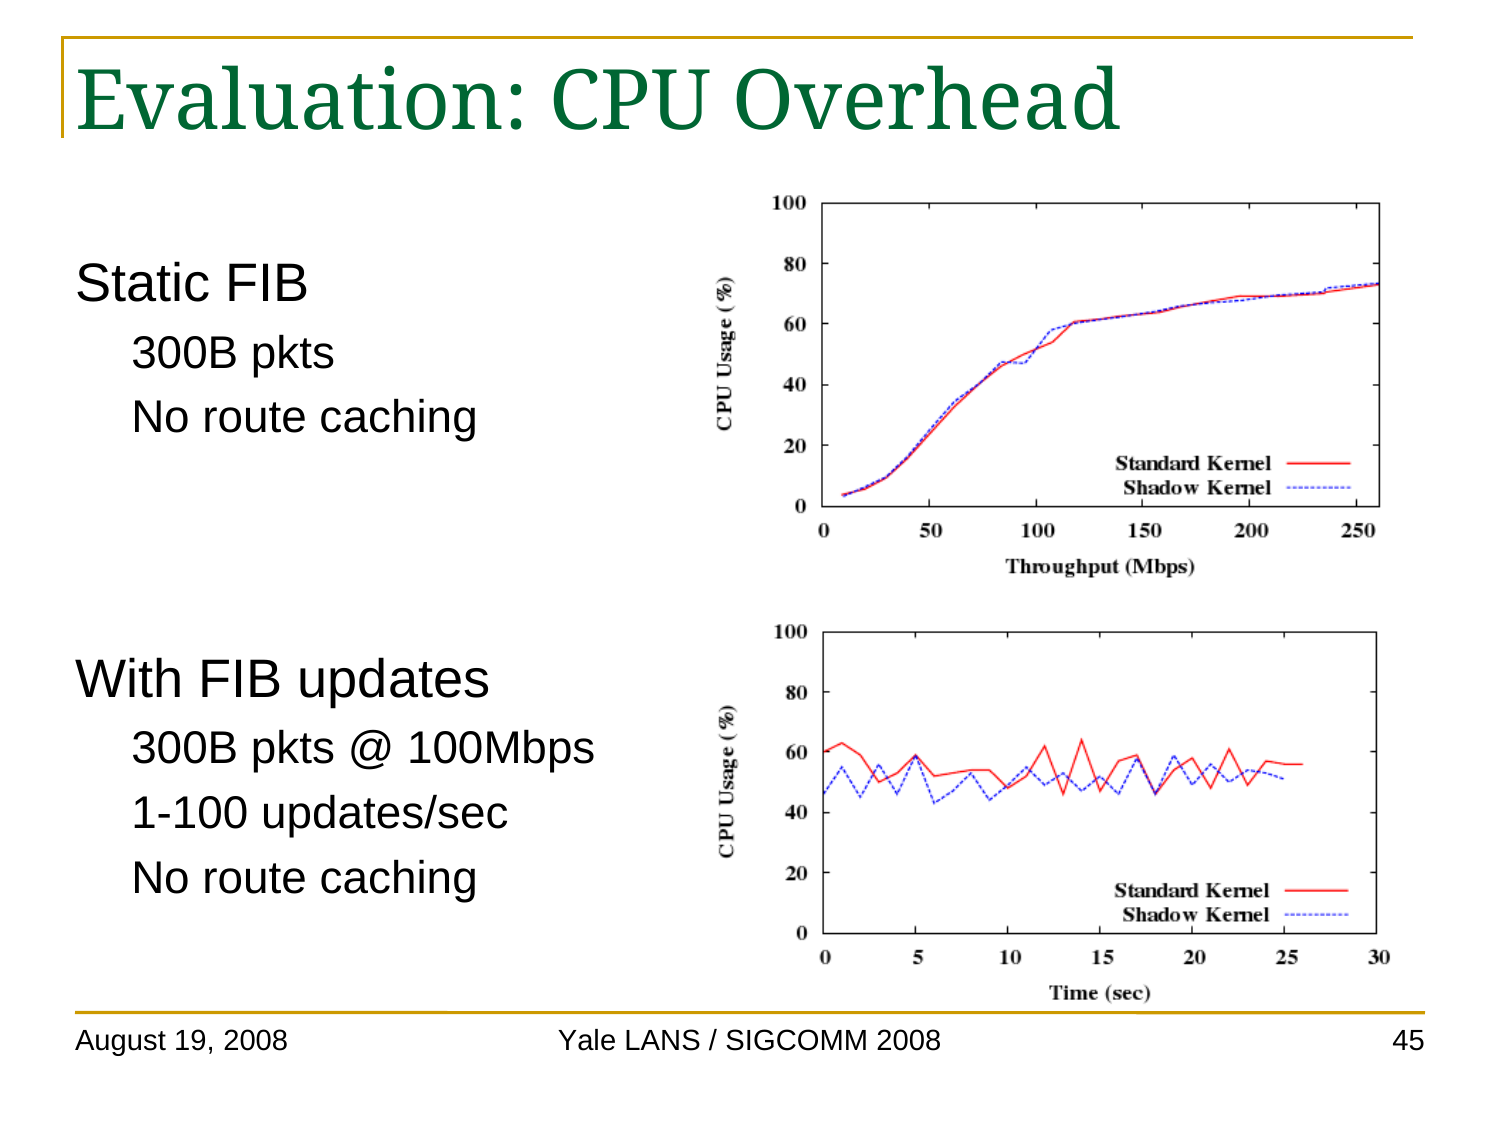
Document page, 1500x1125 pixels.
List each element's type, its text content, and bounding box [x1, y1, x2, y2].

picture [700, 198, 1396, 582]
list With FIB updates 300B pkts @ 100Mbps 1-100 updates/sec No route caching [75, 648, 713, 904]
picture [712, 616, 1400, 1007]
list Static FIB 300B pkts No route caching [75, 252, 713, 443]
title Evaluation: CPU Overhead [75, 0, 1425, 198]
